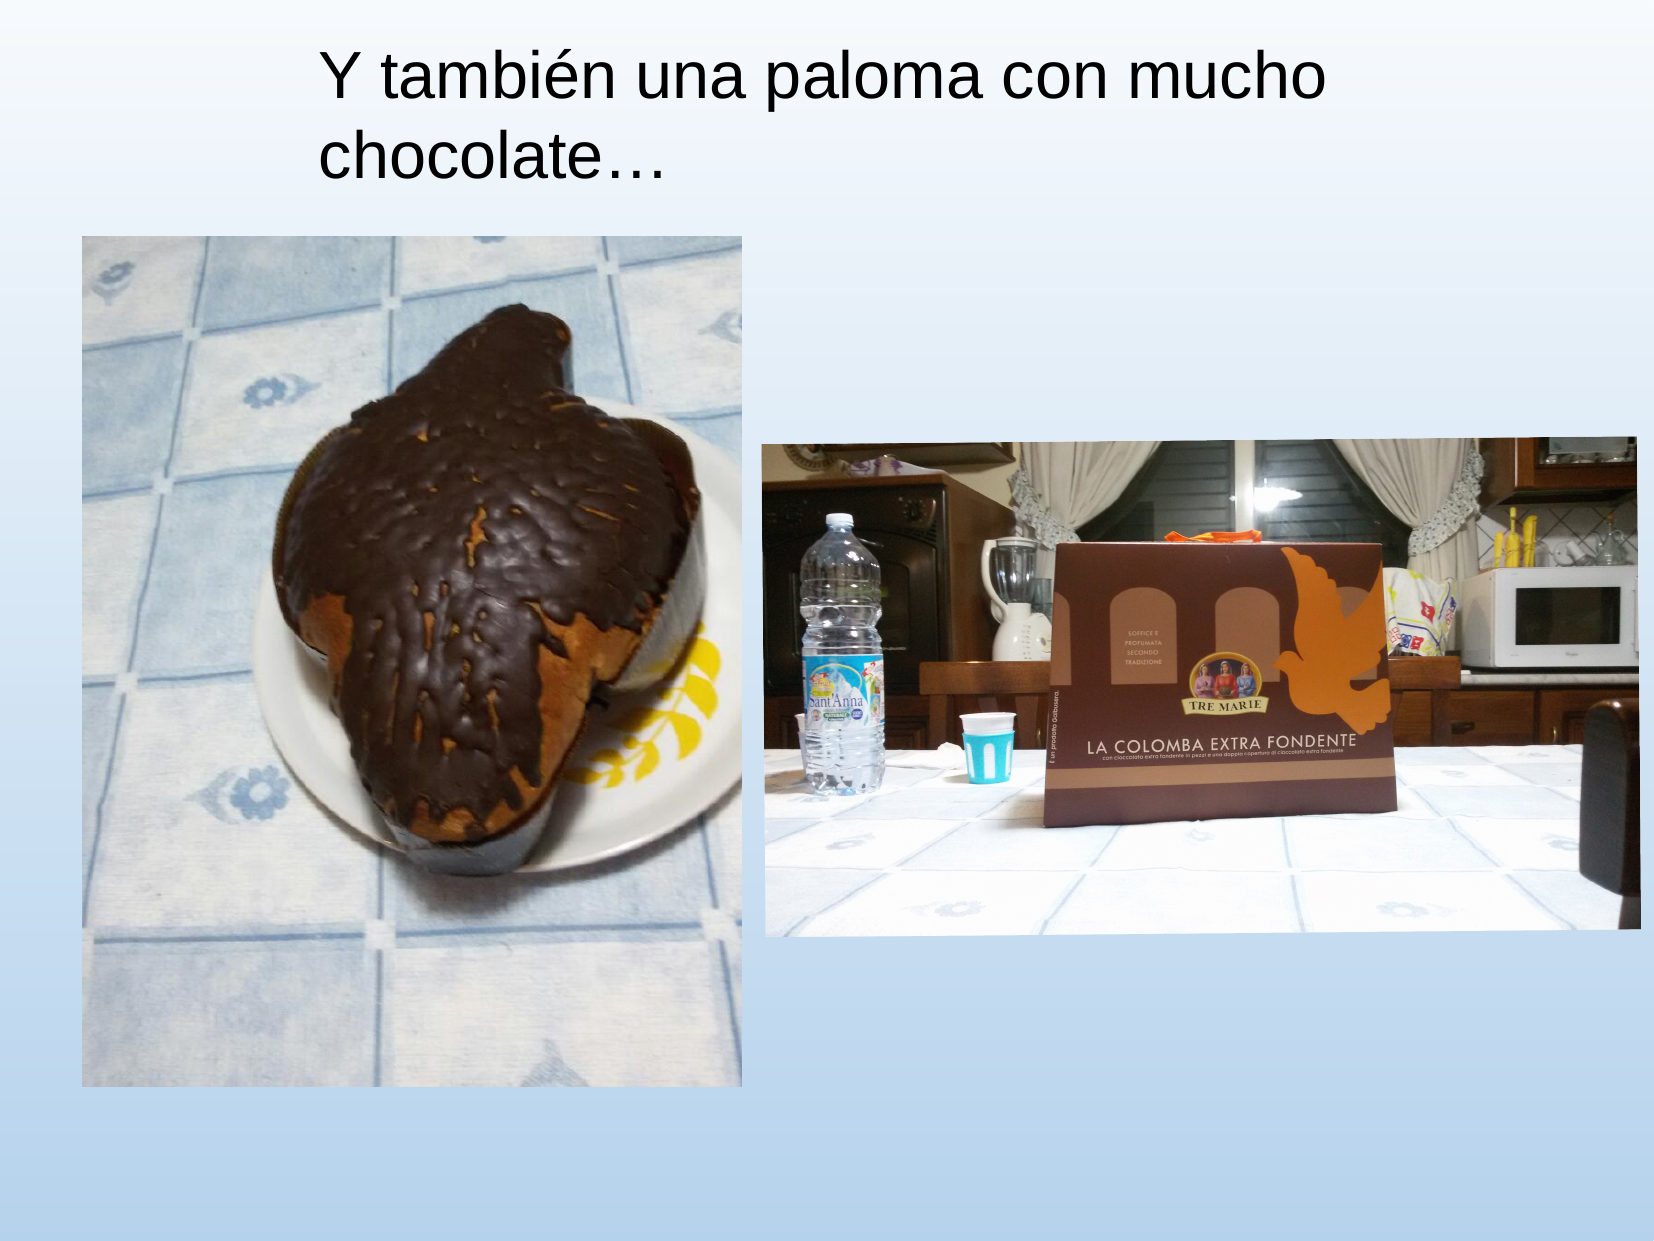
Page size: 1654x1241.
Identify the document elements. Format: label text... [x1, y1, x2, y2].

picture [761, 437, 1641, 937]
list Y también una paloma con mucho chocolate… [318, 31, 1418, 209]
picture [82, 236, 742, 1087]
